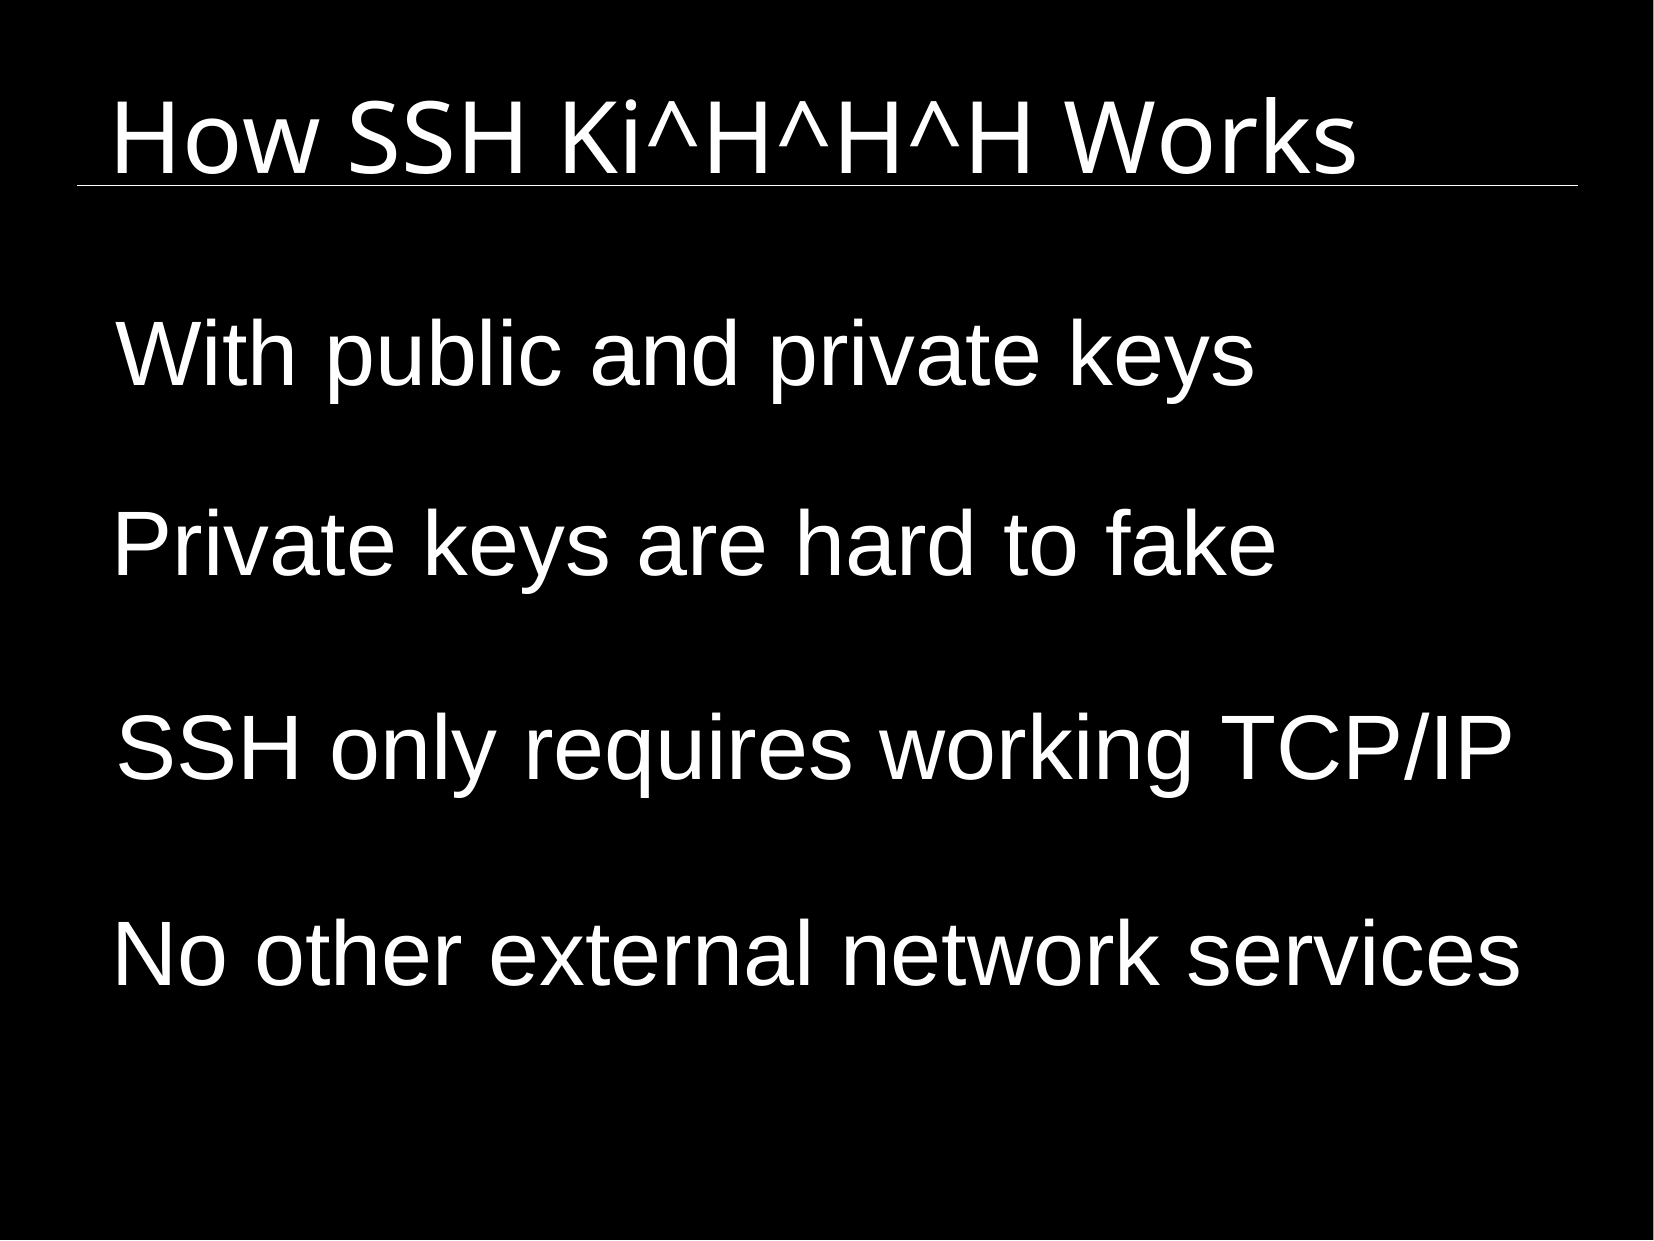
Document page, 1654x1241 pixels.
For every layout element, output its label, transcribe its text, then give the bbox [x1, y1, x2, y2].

text_box SSH only requires working TCP/IP [100, 688, 1559, 807]
text_box No other external network services [96, 895, 1539, 1013]
text_box With public and private keys [100, 295, 1273, 413]
text_box Private keys are hard to fake [96, 485, 1295, 603]
text_box How SSH Ki^H^H^H Works [93, 58, 1343, 185]
